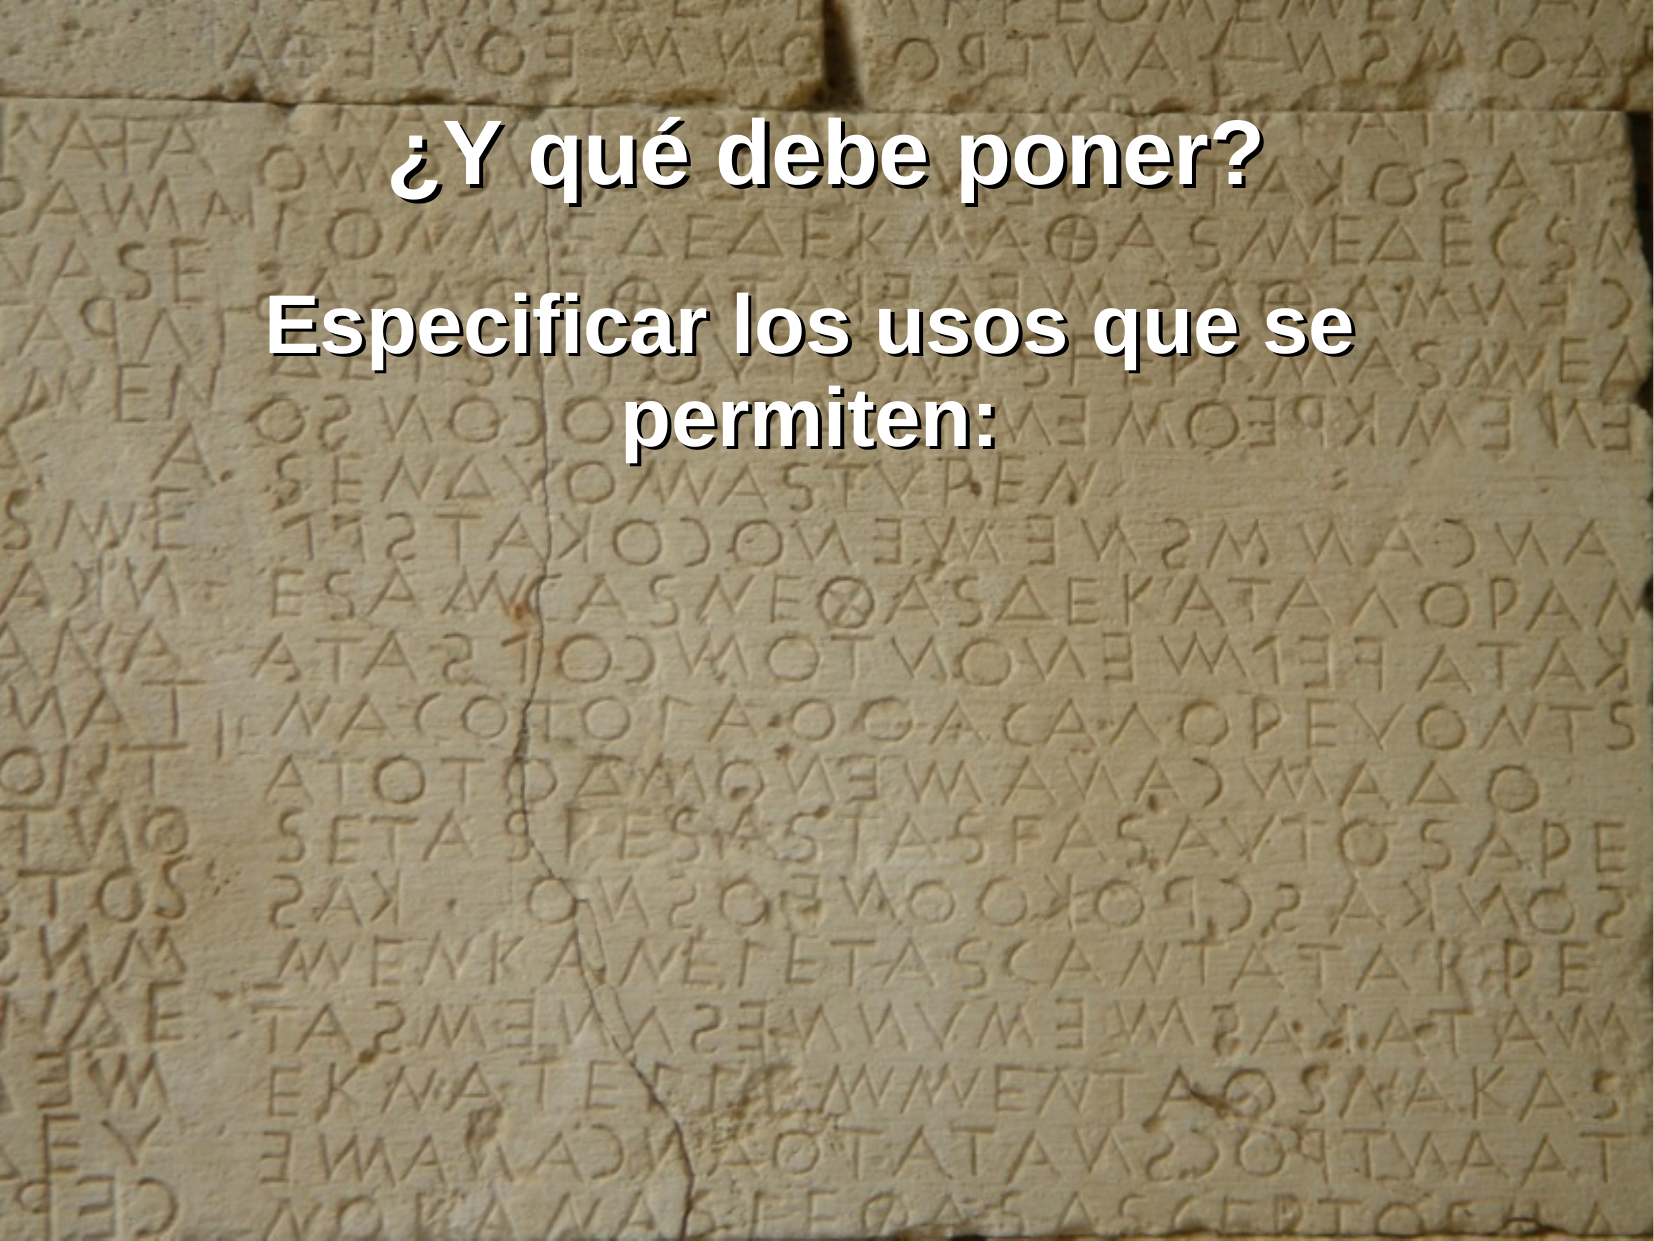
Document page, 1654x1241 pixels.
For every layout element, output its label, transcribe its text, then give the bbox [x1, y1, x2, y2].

title ¿Y qué debe poner? [82, 49, 1571, 257]
subtitle Especificar los usos que se permiten: [82, 277, 1538, 1022]
picture [0, 0, 1654, 1241]
